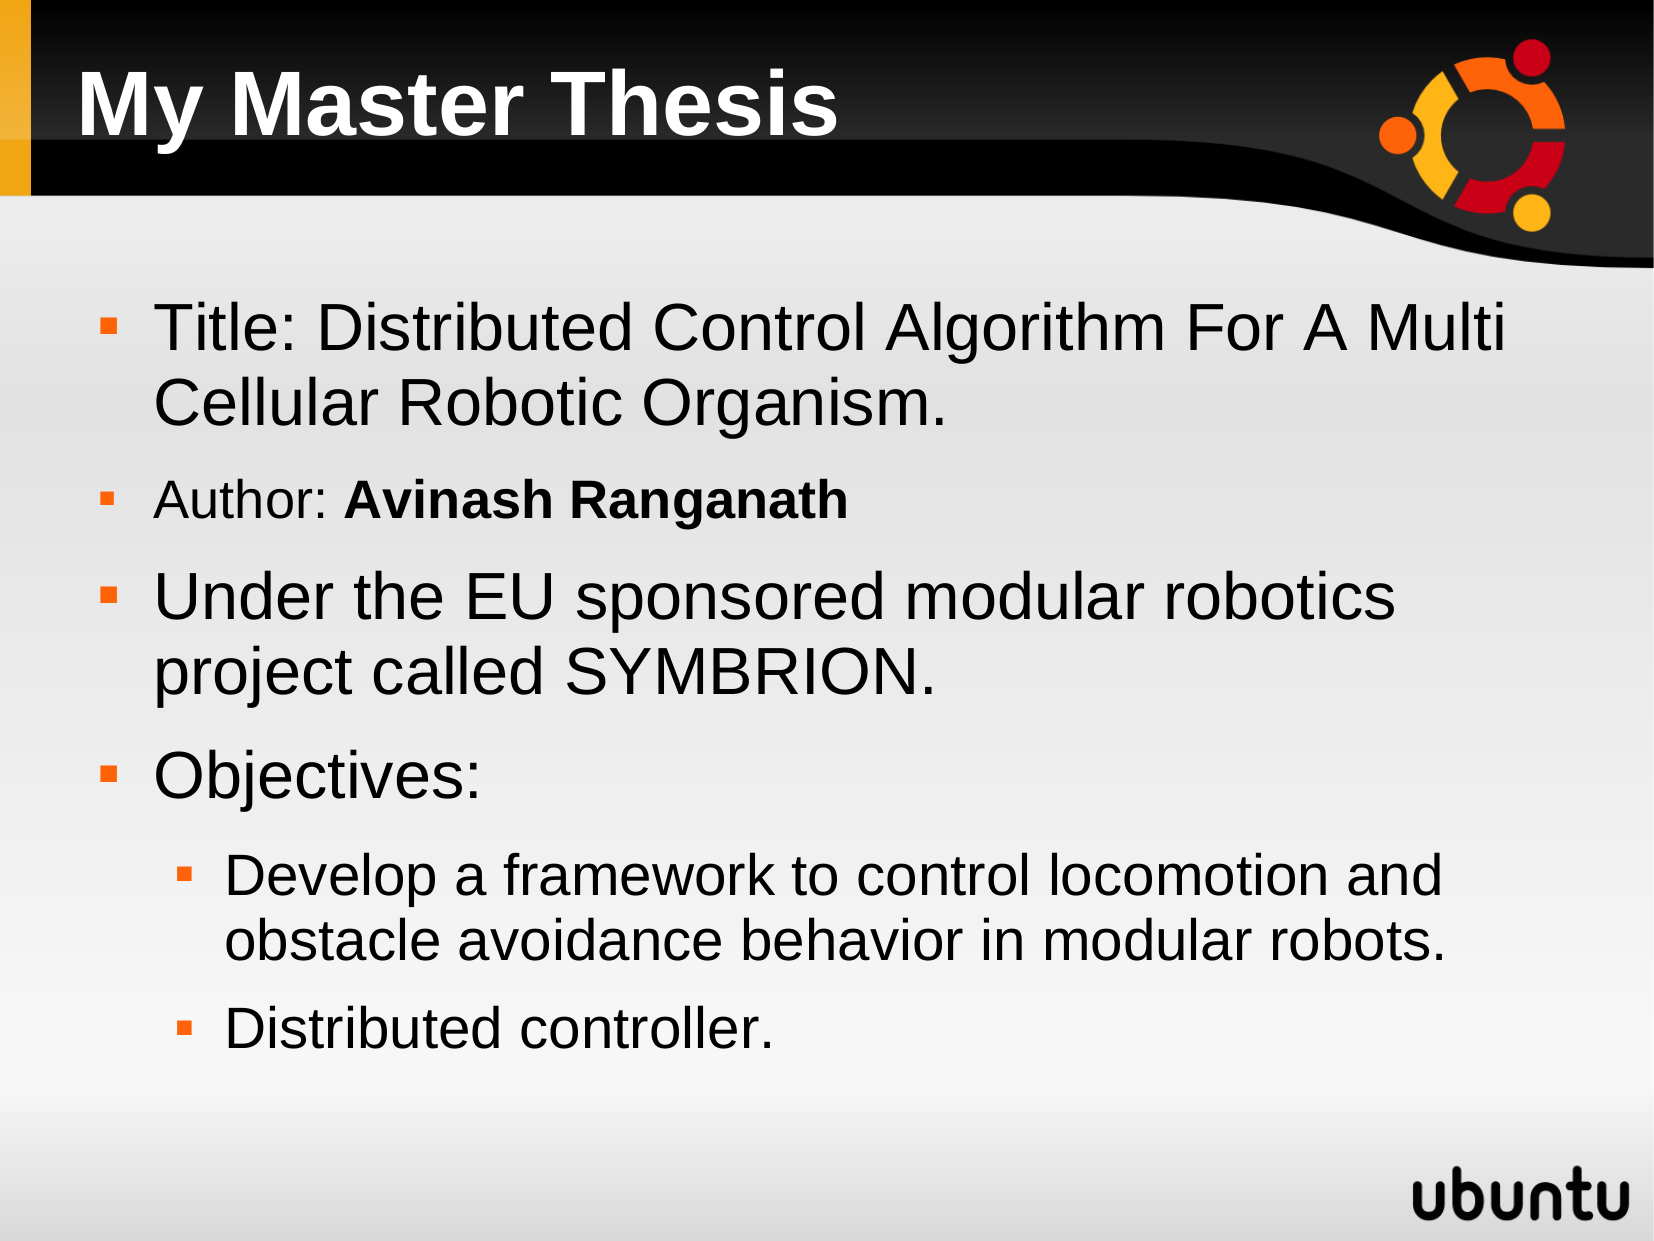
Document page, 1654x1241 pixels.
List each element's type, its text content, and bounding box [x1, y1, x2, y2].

picture [0, 0, 1654, 1241]
list Title: Distributed Control Algorithm For A Multi Cellular Robotic Organism. Author: Avinash Ranganath Under the EU sponsored modular robotics project called SYMBRION. Objectives: Develop a framework to control locomotion and obstacle avoidance behavior in modular robots. Distributed controller. [82, 290, 1571, 1094]
title My Master Thesis [76, 7, 1565, 200]
